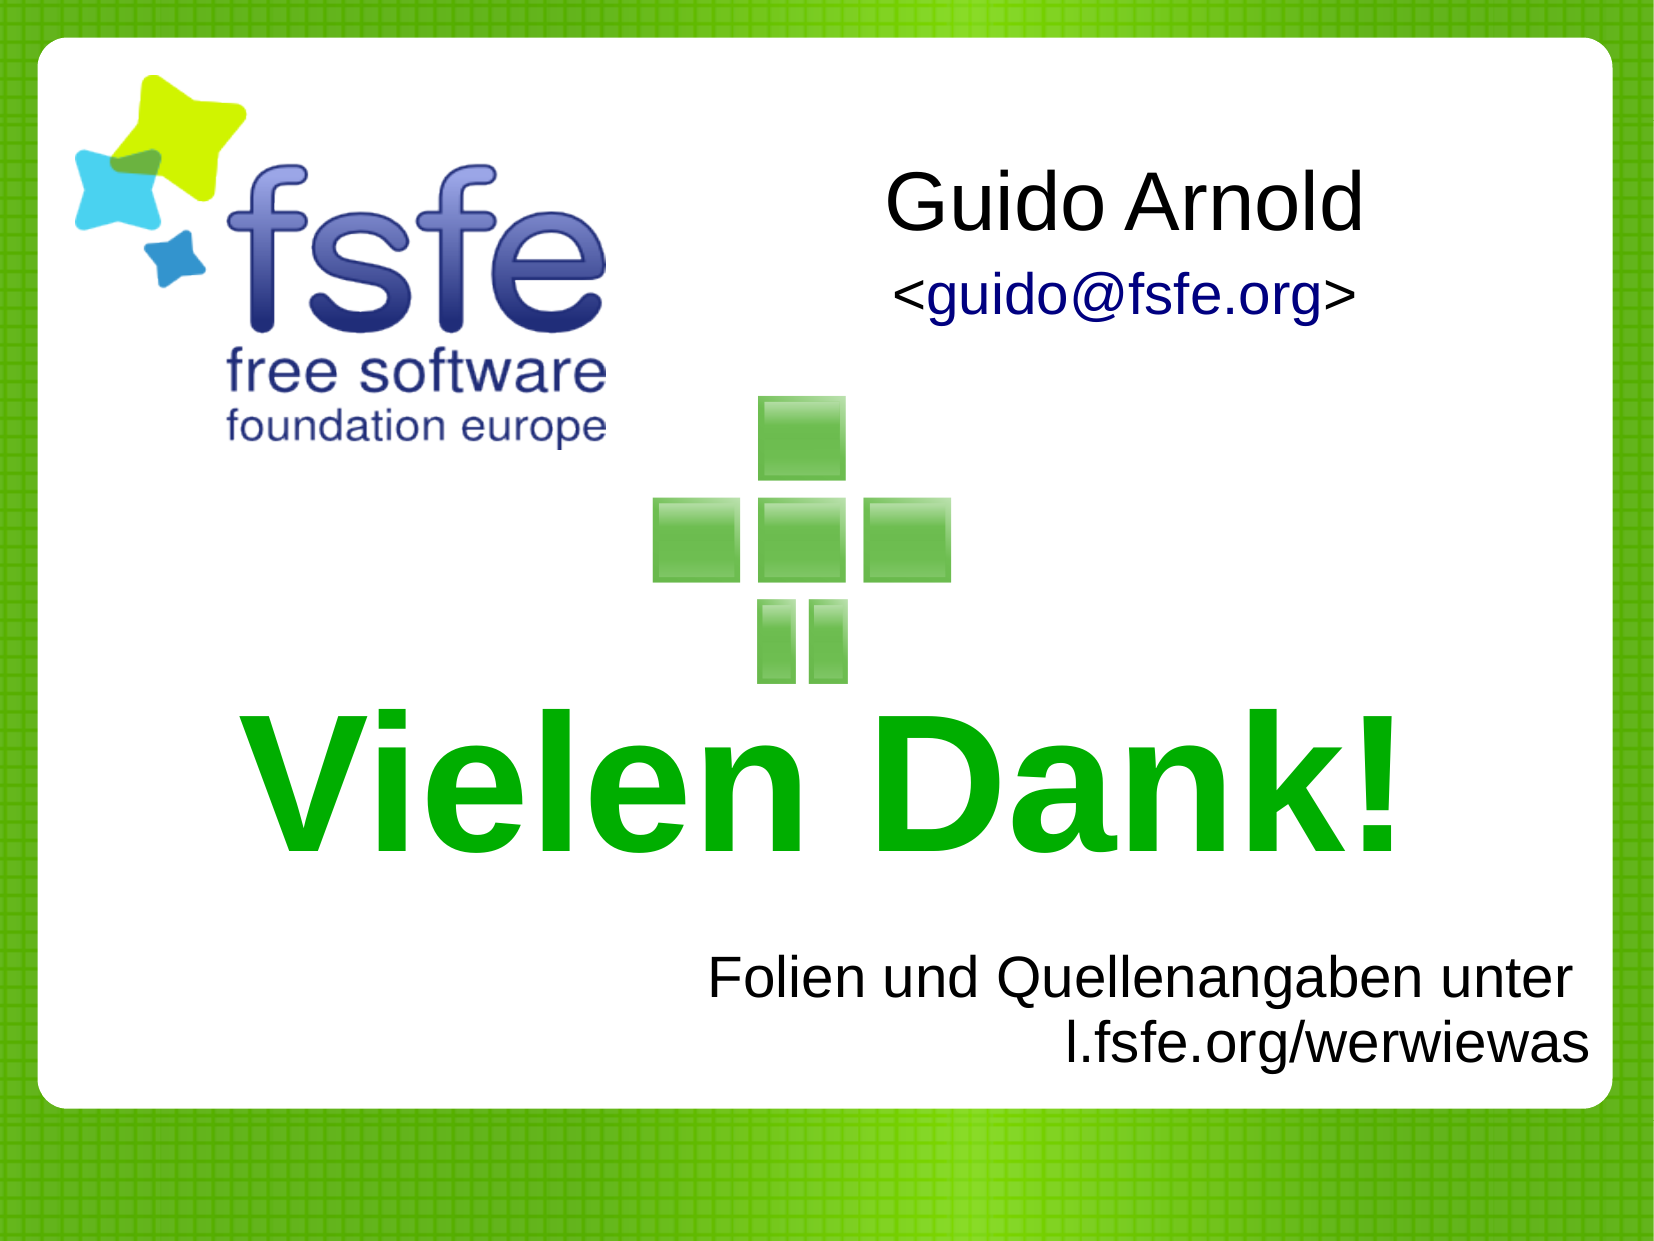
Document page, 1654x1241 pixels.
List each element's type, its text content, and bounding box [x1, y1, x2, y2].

picture [0, 0, 1654, 1241]
text_box Vielen Dank! [75, 666, 1576, 901]
subtitle Guido Arnold <guido@fsfe.org> [787, 154, 1463, 402]
text_box Folien und Quellenangaben unter l.fsfe.org/werwiewas [75, 937, 1607, 1125]
